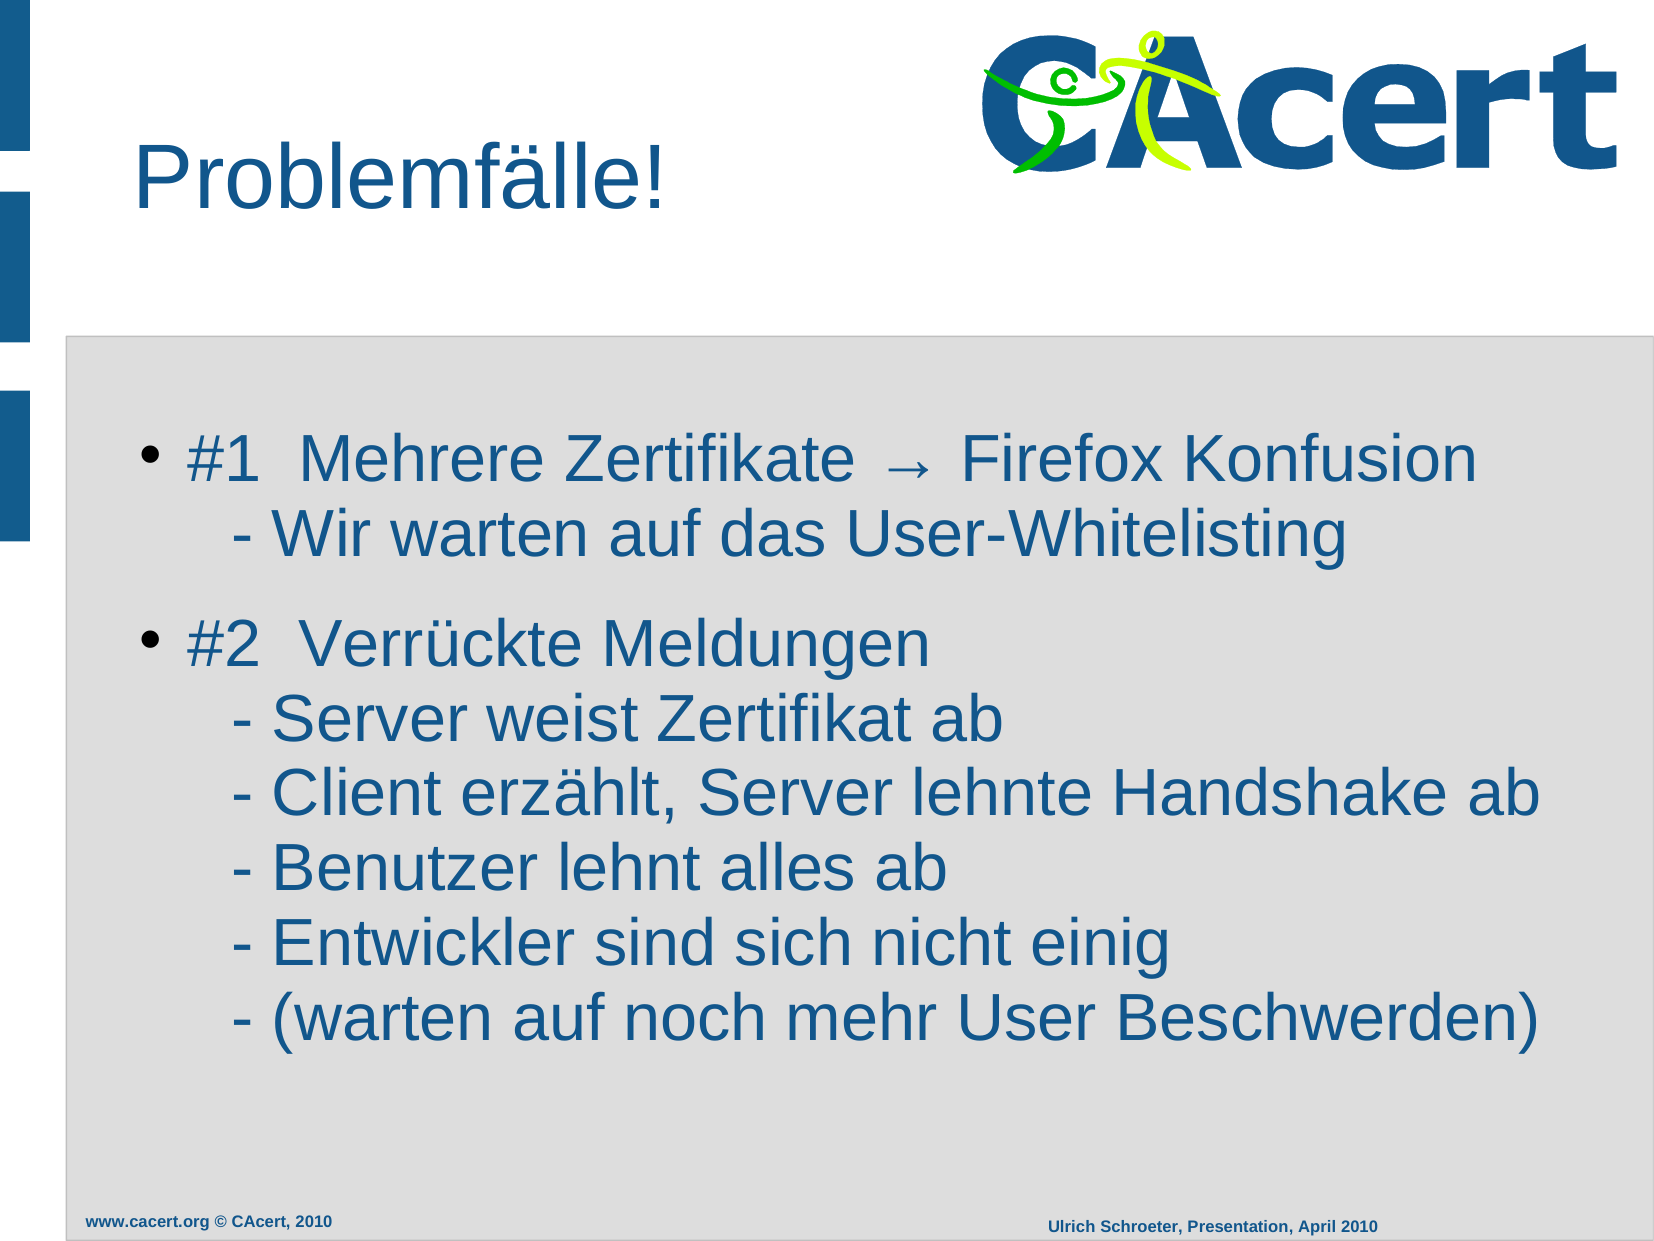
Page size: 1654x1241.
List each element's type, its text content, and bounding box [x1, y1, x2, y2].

text_box Problemfälle! [118, 118, 684, 236]
text_box #1 Mehrere Zertifikate → Firefox Konfusion - Wir warten auf das User-Whitelisting #2 Verrückte Meldungen - Server weist Zertifikat ab - Client erzählt, Server lehnte Handshake ab - Benutzer lehnt alles ab - Entwickler sind sich nicht einig - (warten auf noch mehr User Beschwerden) [124, 413, 1577, 1062]
